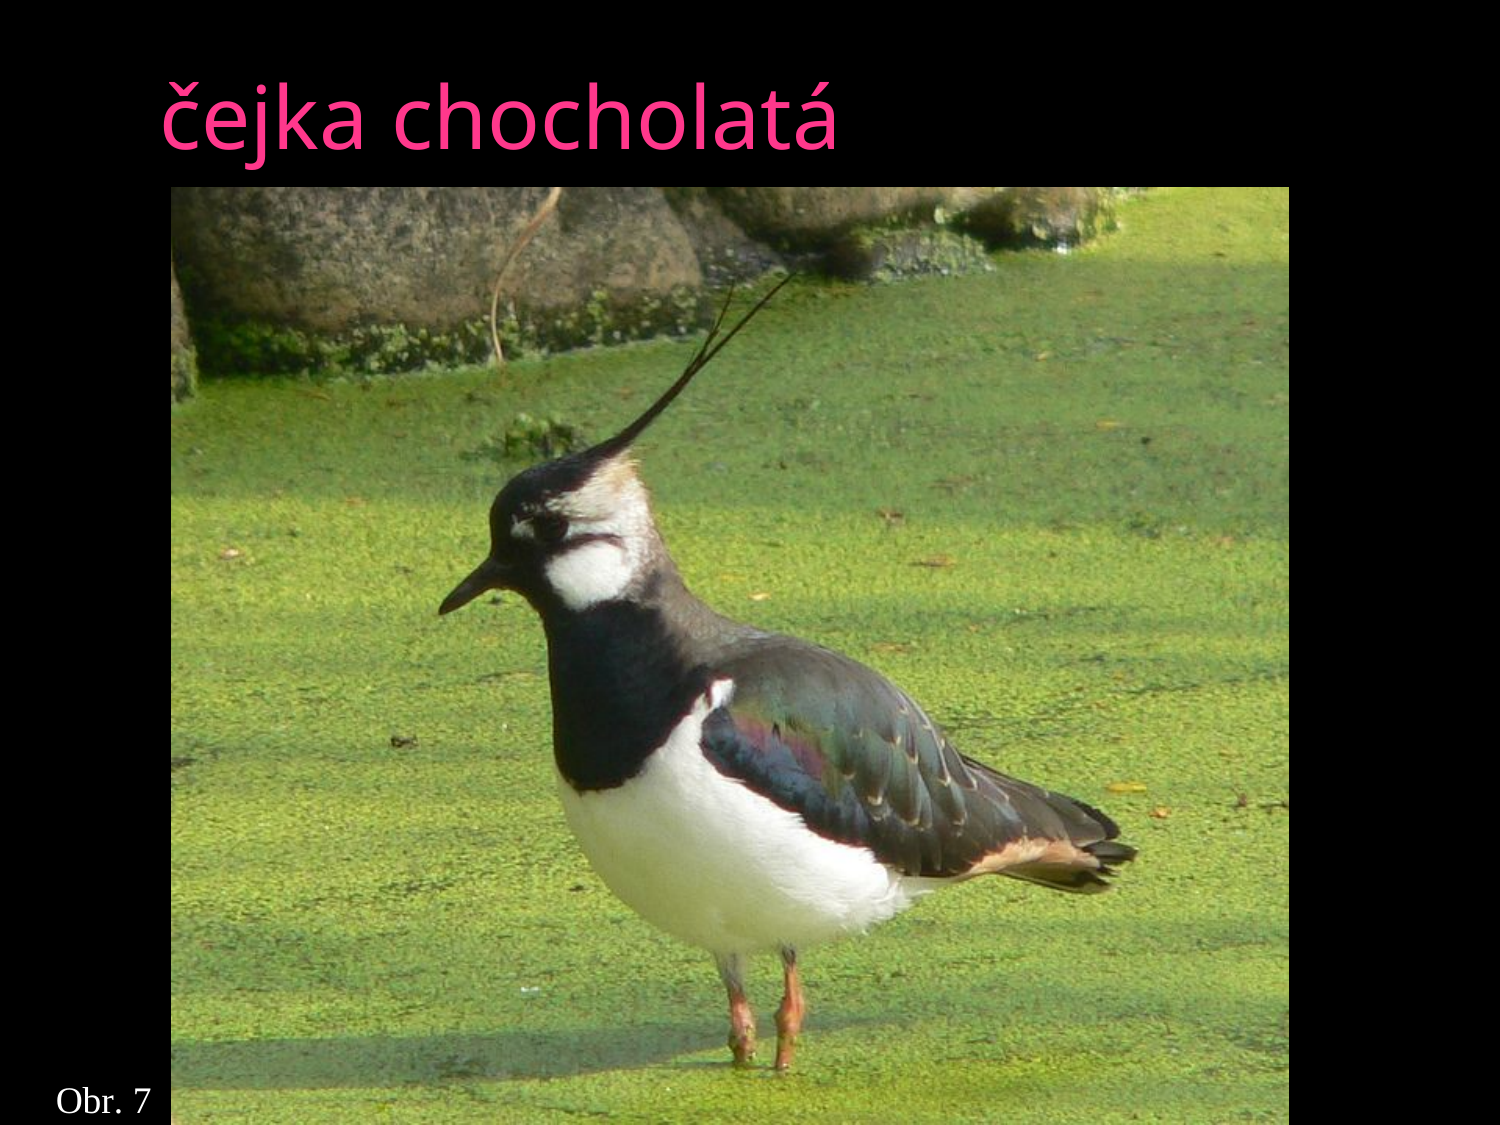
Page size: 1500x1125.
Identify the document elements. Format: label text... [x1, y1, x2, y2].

text_box Obr. 7 [41, 1068, 172, 1125]
title čejka chocholatá [64, 0, 1415, 230]
picture [171, 187, 1289, 1125]
